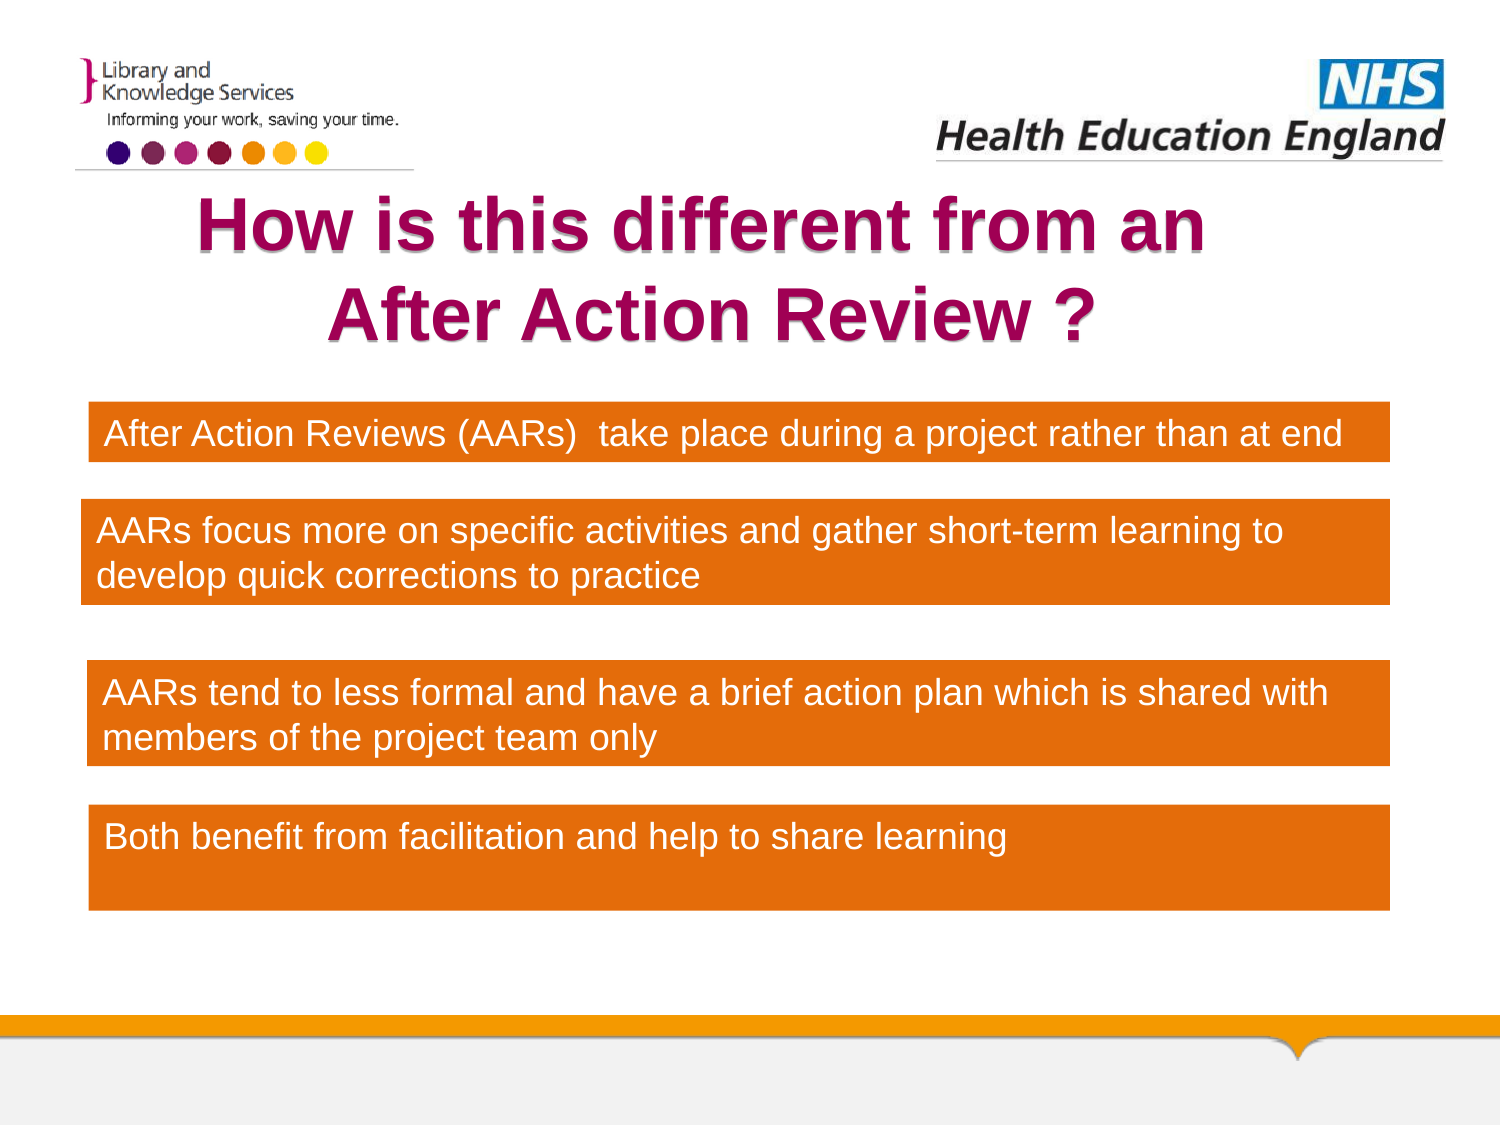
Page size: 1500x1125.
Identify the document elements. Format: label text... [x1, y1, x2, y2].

text_box AARs focus more on specific activities and gather short-term learning to develop quick corrections to practice [81, 498, 1390, 605]
text_box Both benefit from facilitation and help to share learning [88, 804, 1390, 911]
title How is this different from an After Action Review ? [75, 168, 1432, 280]
picture [75, 54, 416, 169]
text_box After Action Reviews (AARs) take place during a project rather than at end [88, 401, 1390, 463]
text_box AARs tend to less formal and have a brief action plan which is shared with members of the project team only [87, 660, 1390, 767]
